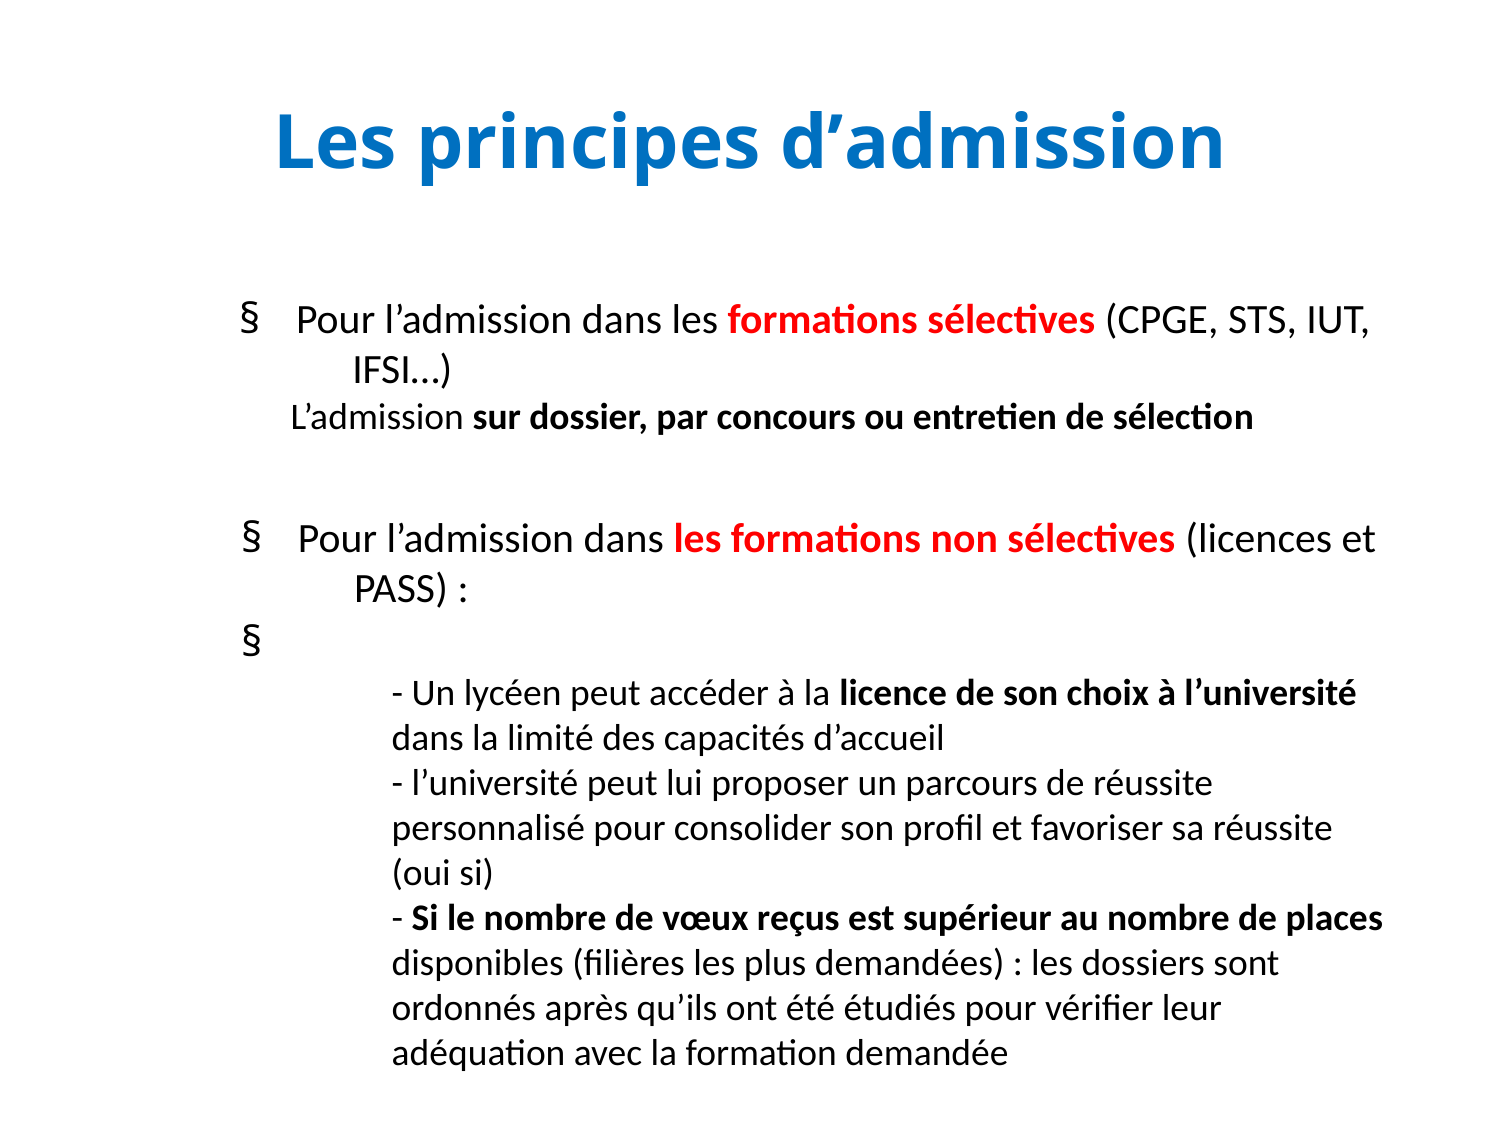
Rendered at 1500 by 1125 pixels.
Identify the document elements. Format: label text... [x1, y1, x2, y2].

title Les principes d’admission [75, 45, 1426, 233]
text_box Pour l’admission dans les formations sélectives (CPGE, STS, IUT, IFSI…) L’admission sur dossier, par concours ou entretien de sélection [74, 284, 1398, 446]
text_box Pour l’admission dans les formations non sélectives (licences et PASS) : - Un lycéen peut accéder à la licence de son choix à l’université dans la limité des capacités d’accueil - l’université peut lui proposer un parcours de réussite personnalisé pour consolider son profil et favoriser sa réussite (oui si) - Si le nombre de vœux reçus est supérieur au nombre de places disponibles (filières les plus demandées) : les dossiers sont ordonnés après qu’ils ont été étudiés pour vérifier leur adéquation avec la formation demandée [76, 503, 1412, 1082]
